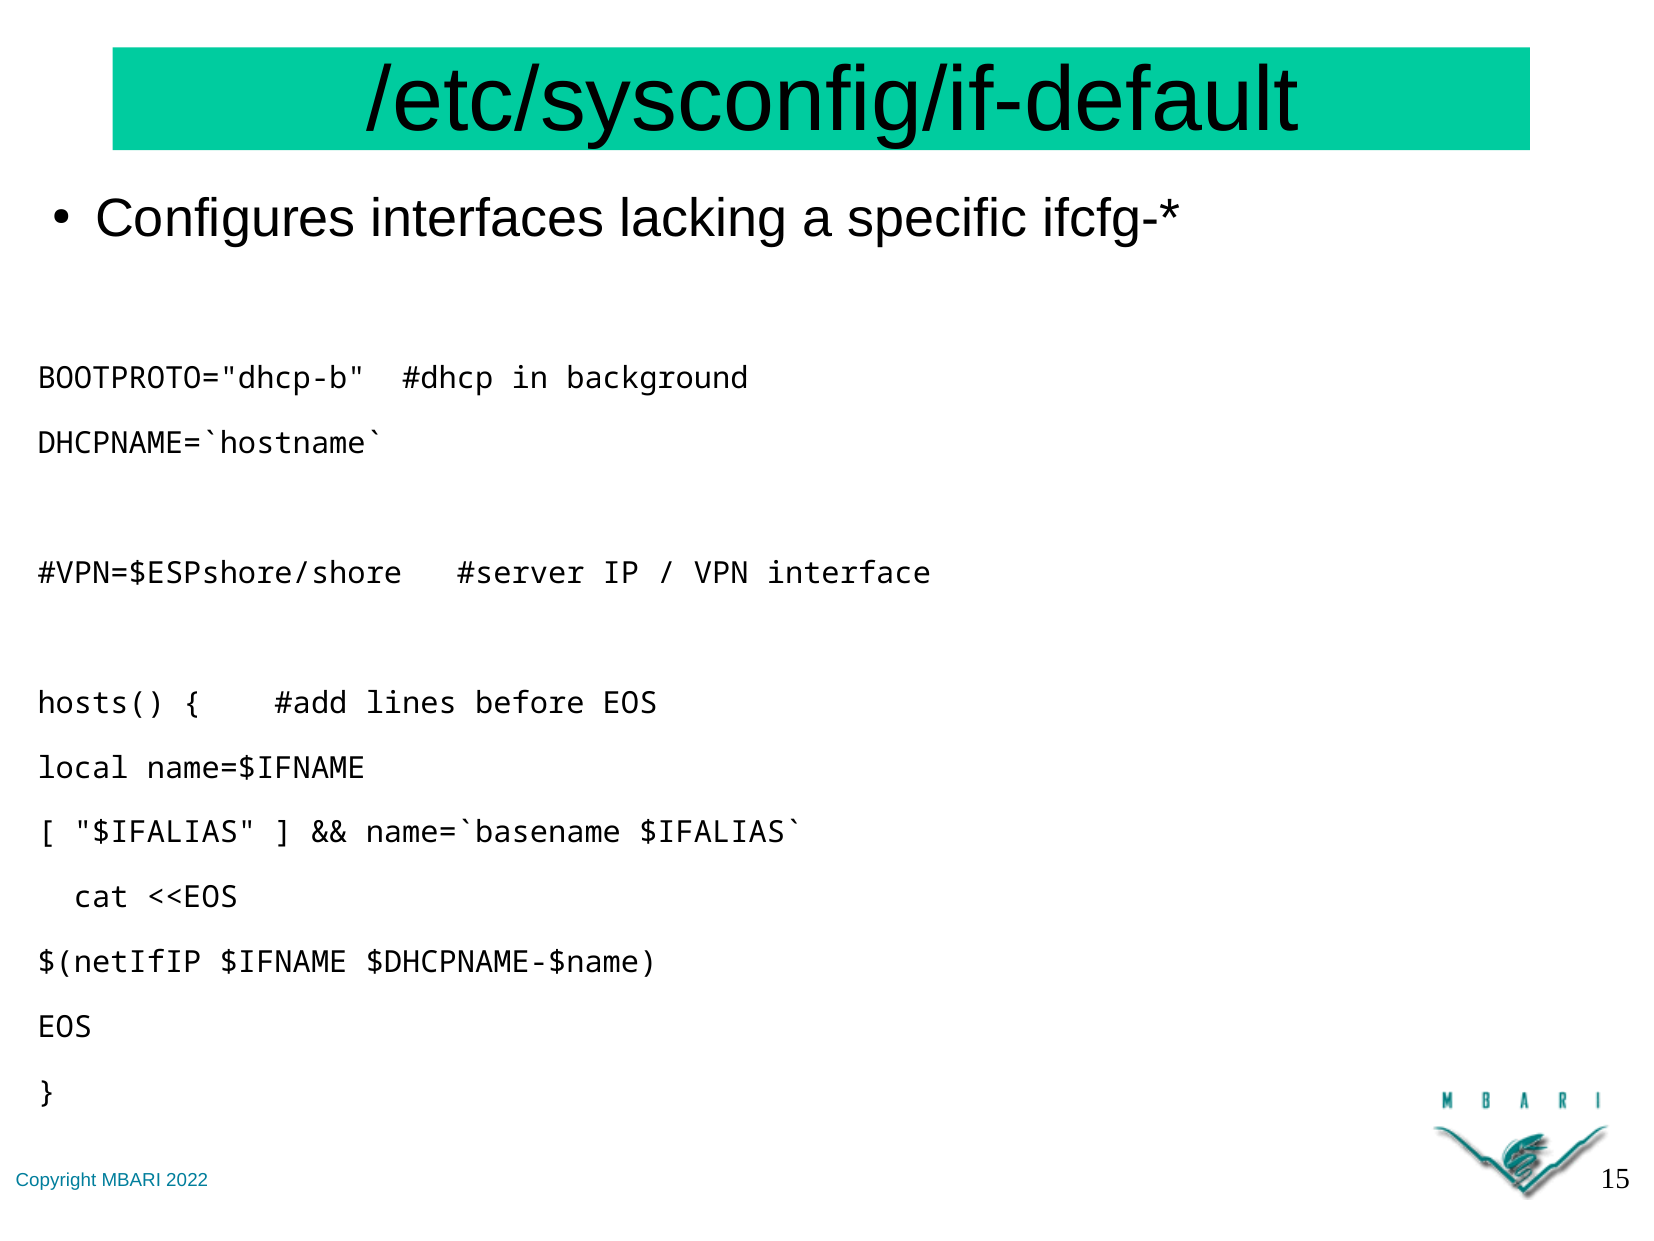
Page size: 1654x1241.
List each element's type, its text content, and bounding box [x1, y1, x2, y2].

picture [1426, 1126, 1613, 1200]
list Configures interfaces lacking a specific ifcfg-* BOOTPROTO="dhcp-b" #dhcp in background DHCPNAME=`hostname` #VPN=$ESPshore/shore #server IP / VPN interface hosts() { #add lines before EOS local name=$IFNAME [ "$IFALIAS" ] && name=`basename $IFALIAS` cat <<EOS $(netIfIP $IFNAME $DHCPNAME-$name) EOS } [37, 187, 1613, 1126]
title /etc/sysconfig/if-default [112, 47, 1530, 151]
